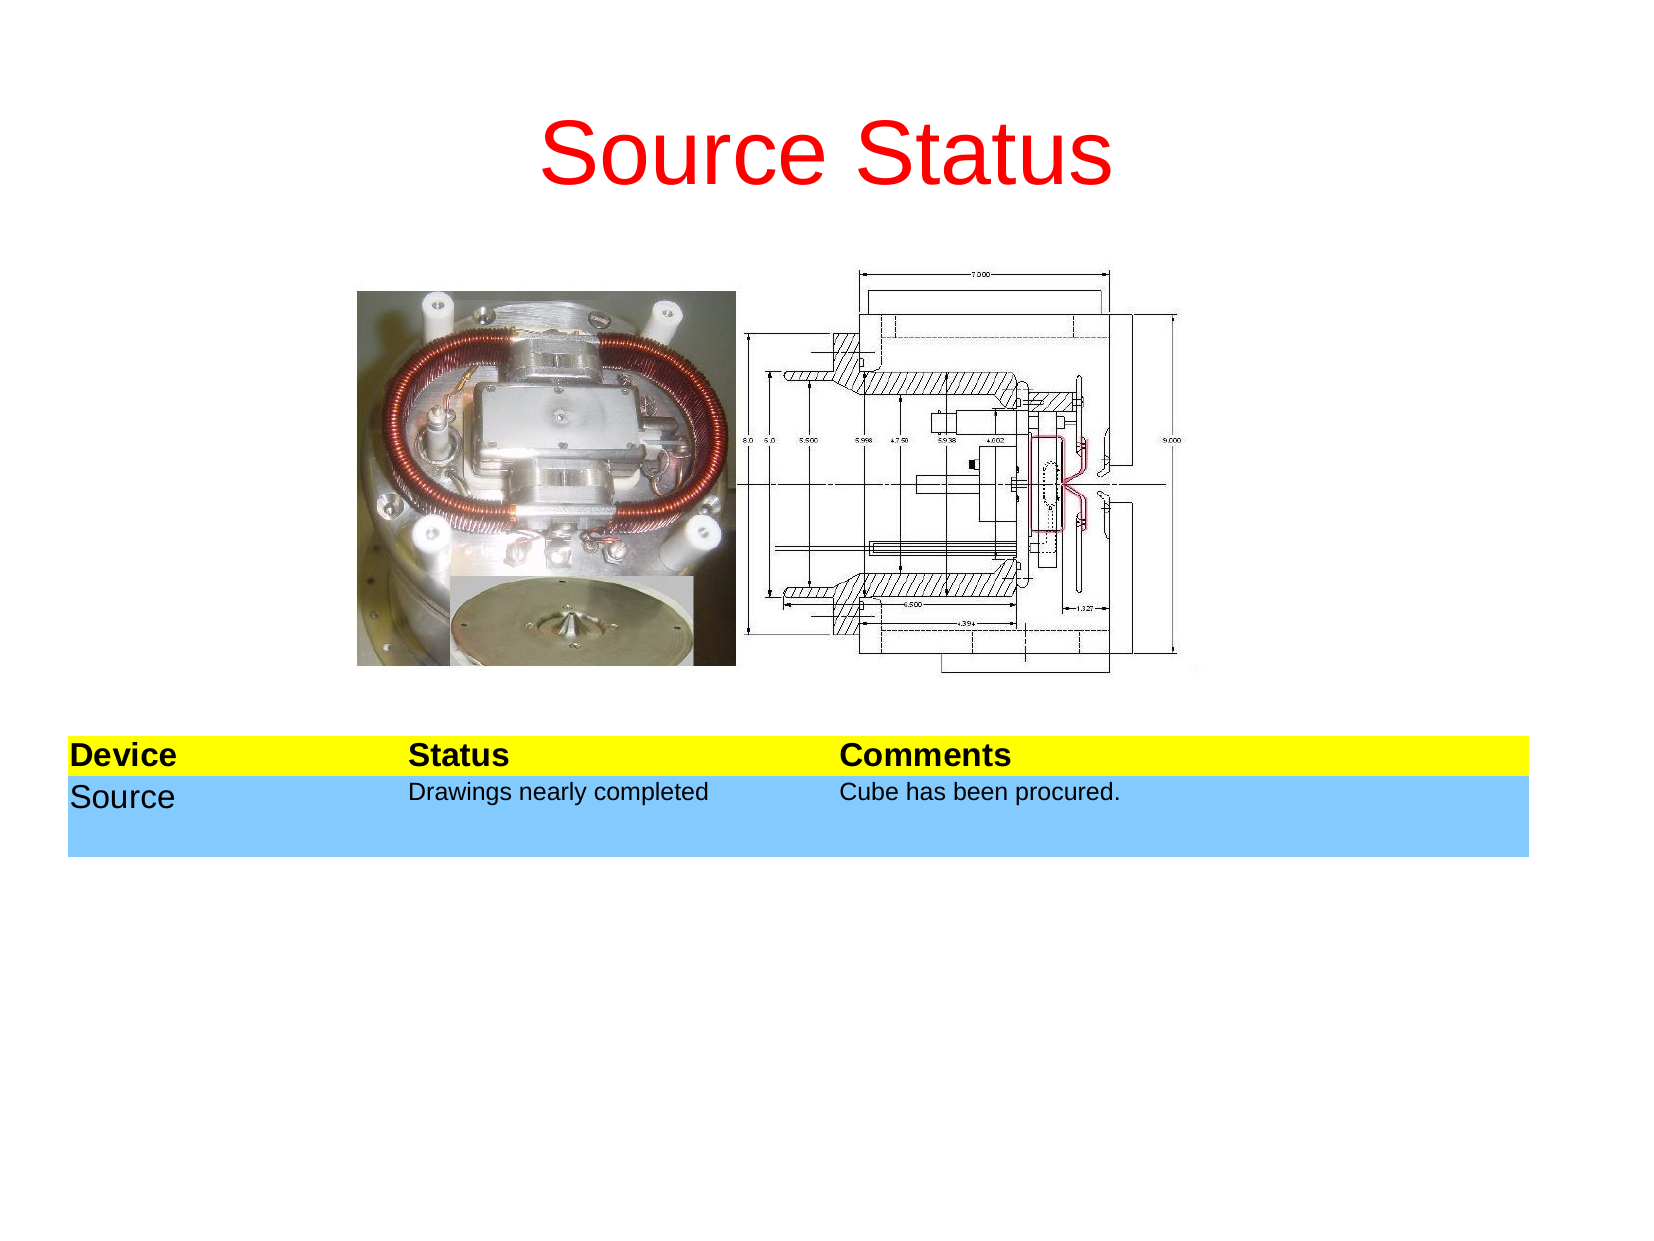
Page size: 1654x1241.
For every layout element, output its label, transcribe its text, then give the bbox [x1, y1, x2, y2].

chart [67, 735, 1532, 1049]
picture [356, 232, 1208, 706]
title Source Status [82, 49, 1571, 257]
